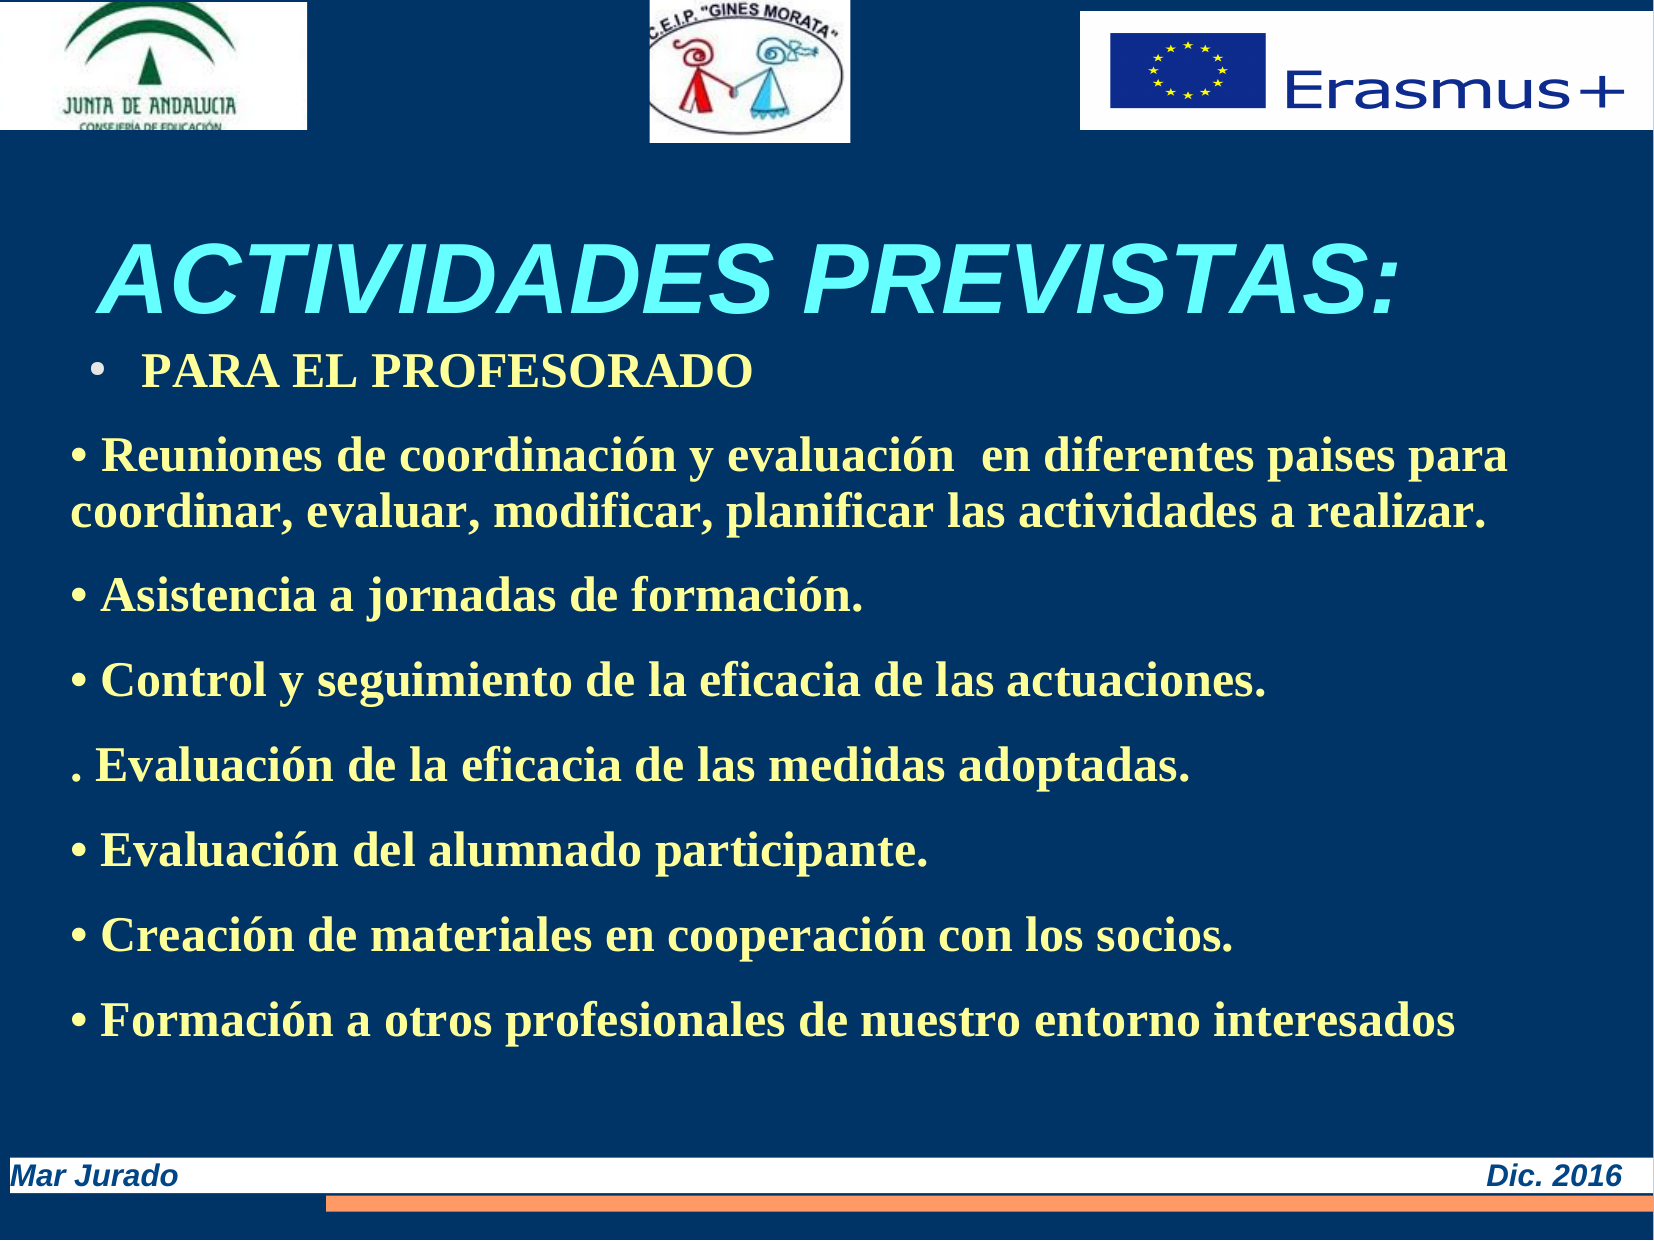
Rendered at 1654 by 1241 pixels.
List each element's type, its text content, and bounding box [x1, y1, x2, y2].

picture [1080, 11, 1654, 130]
list [649, 0, 851, 143]
title Mar Jurado Dic. 2016 [10, 1157, 1654, 1194]
title ACTIVIDADES PREVISTAS: [97, 129, 1619, 521]
list [0, 2, 308, 130]
list PARA EL PROFESORADO • Reuniones de coordinación y evaluación en diferentes paises para coordinar, evaluar, modificar, planificar las actividades a realizar. • Asistencia a jornadas de formación. • Control y seguimiento de la eficacia de las actuaciones. . Evaluación de la eficacia de las medidas adoptadas. • Evaluación del alumnado participante. • Creación de materiales en cooperación con los socios. • Formación a otros profesionales de nuestro entorno interesados [70, 342, 1510, 1153]
